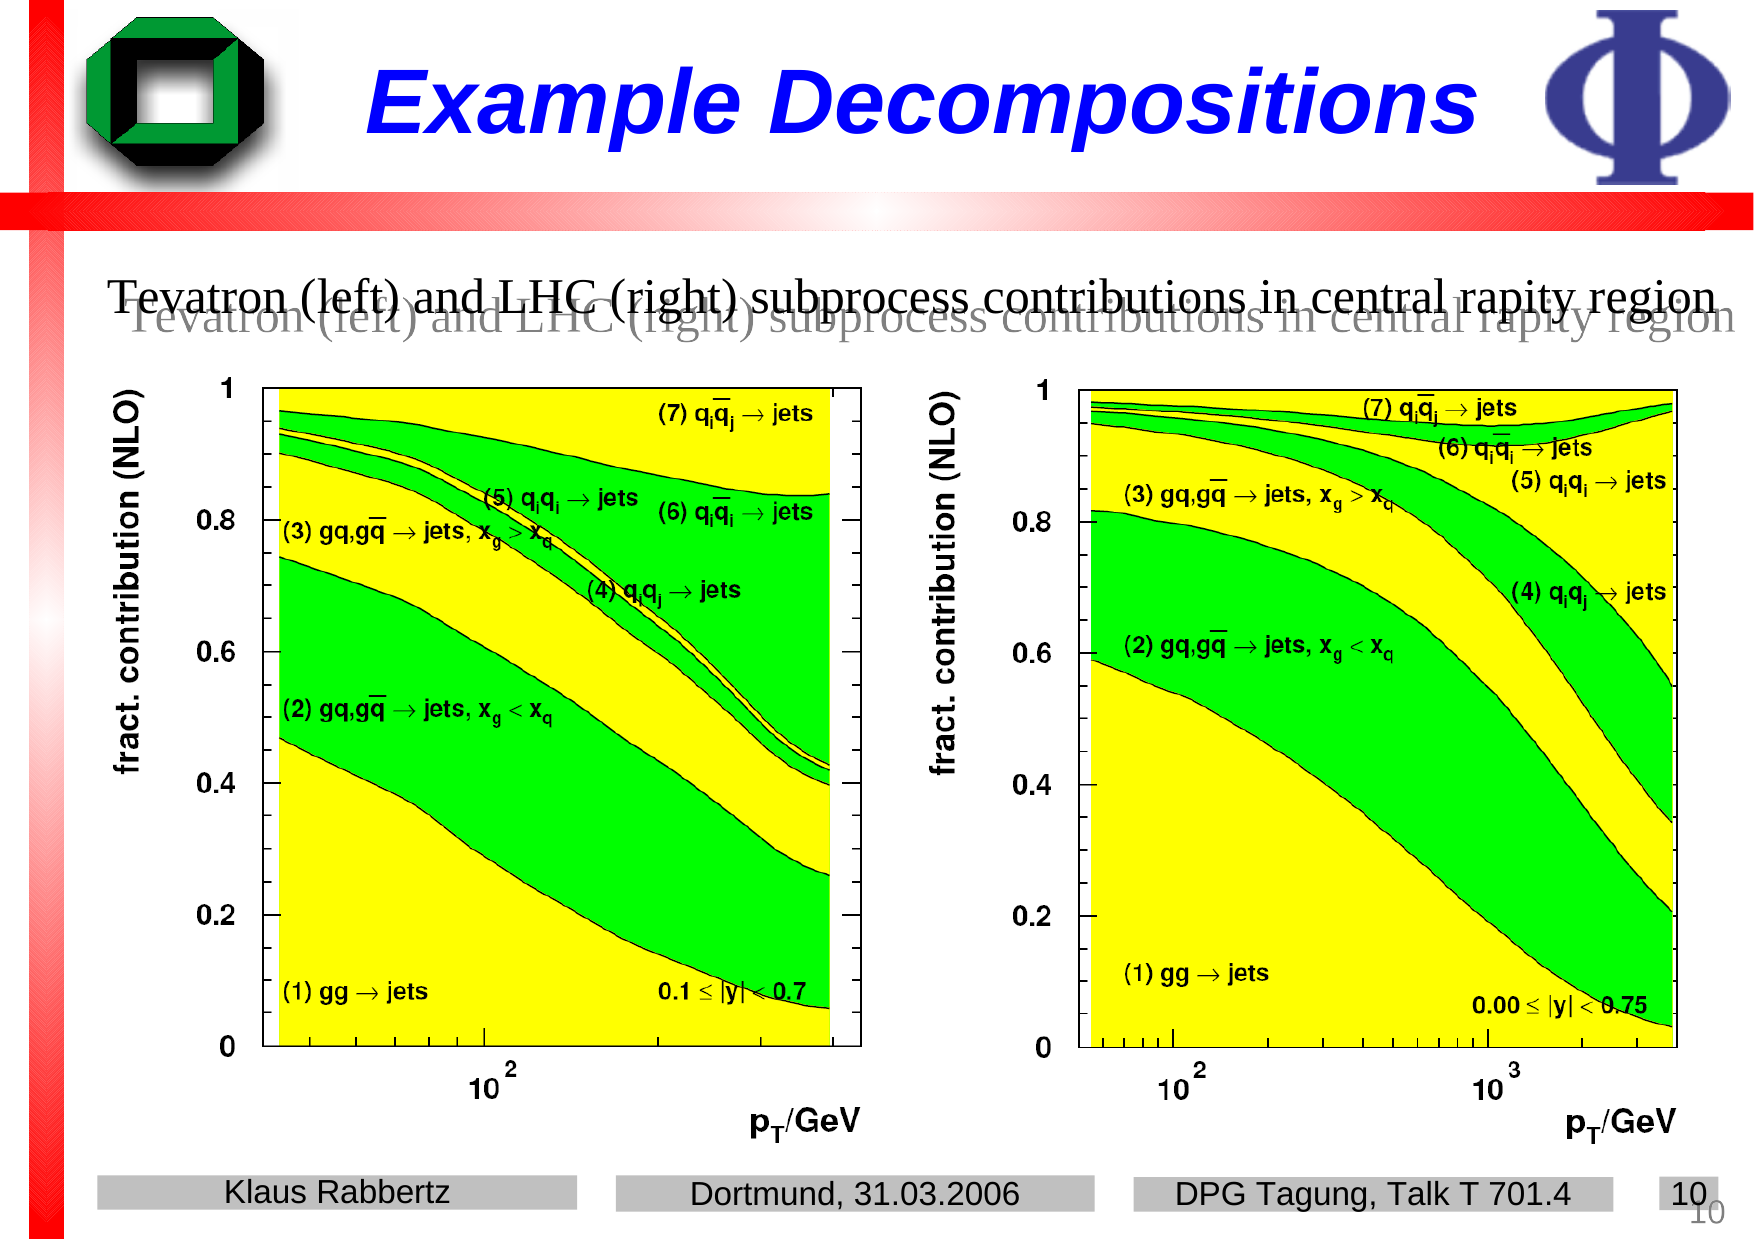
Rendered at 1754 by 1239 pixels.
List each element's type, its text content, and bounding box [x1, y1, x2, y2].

text_box Tevatron (left) and LHC (right) subprocess contributions in central rapity region [94, 257, 1737, 343]
picture [915, 365, 1709, 1150]
title Example Decompositions [282, 21, 1566, 183]
picture [64, 9, 299, 192]
picture [1545, 10, 1731, 185]
picture [99, 363, 894, 1150]
